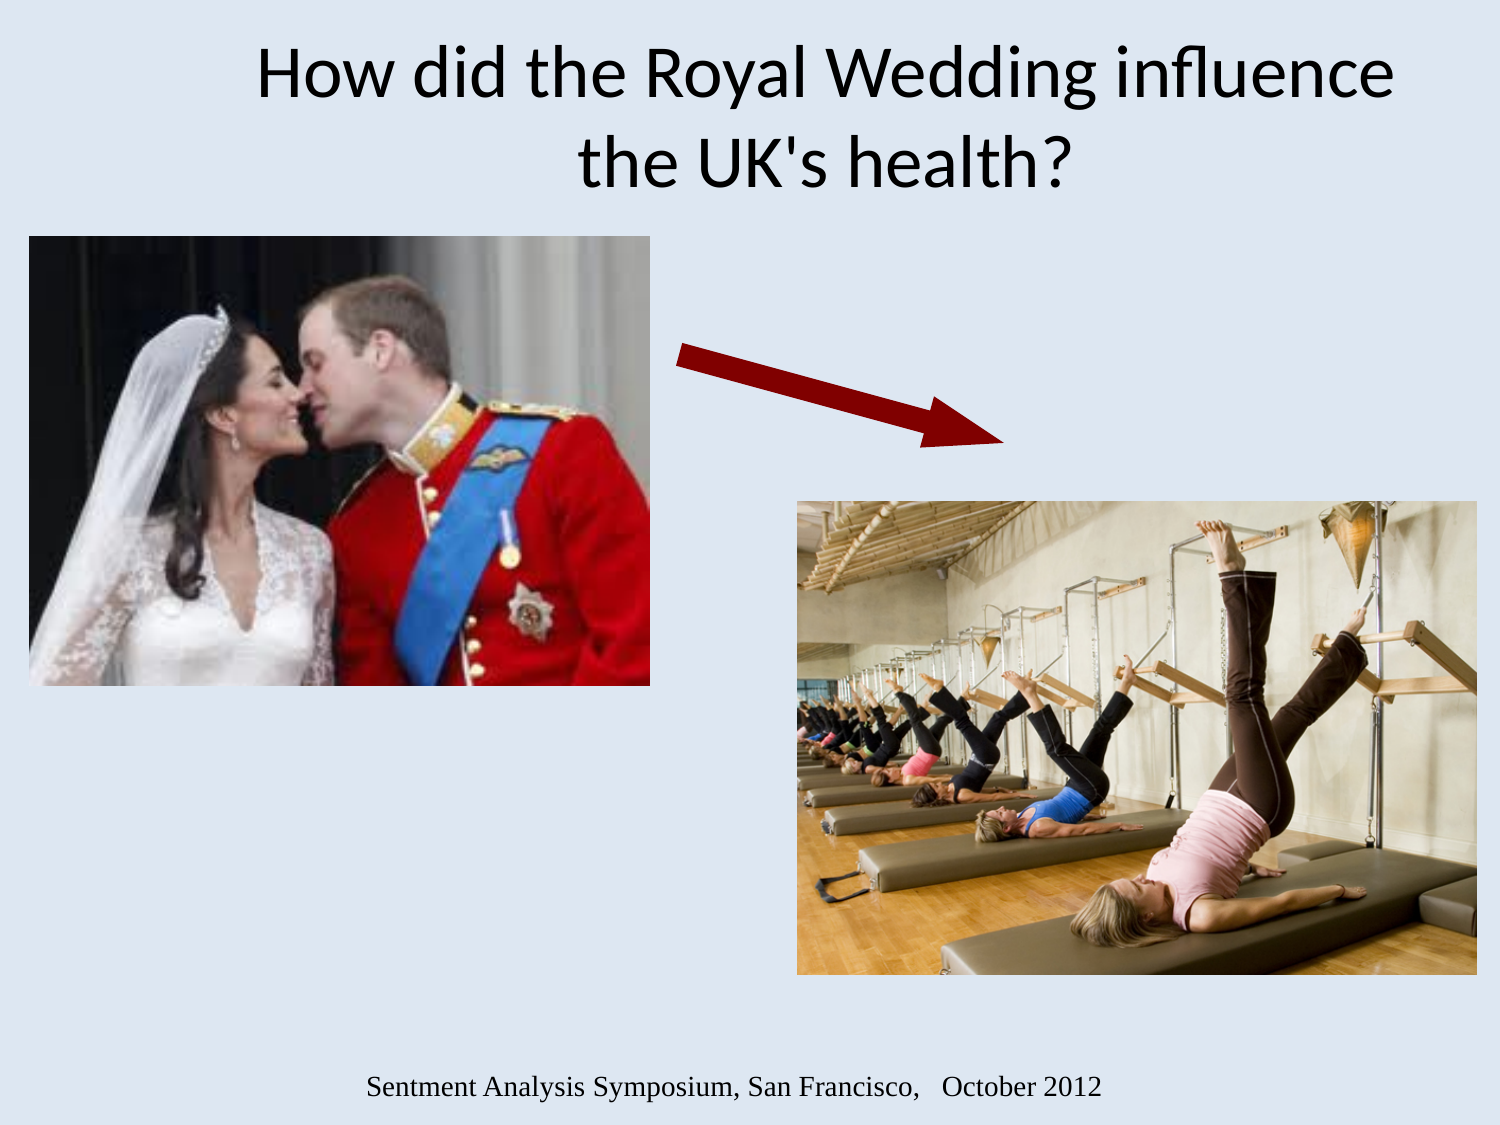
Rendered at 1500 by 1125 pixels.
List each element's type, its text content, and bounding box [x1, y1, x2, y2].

picture [797, 501, 1477, 975]
title How did the Royal Wedding influence the UK's health? [206, 15, 1447, 211]
picture [29, 236, 650, 686]
